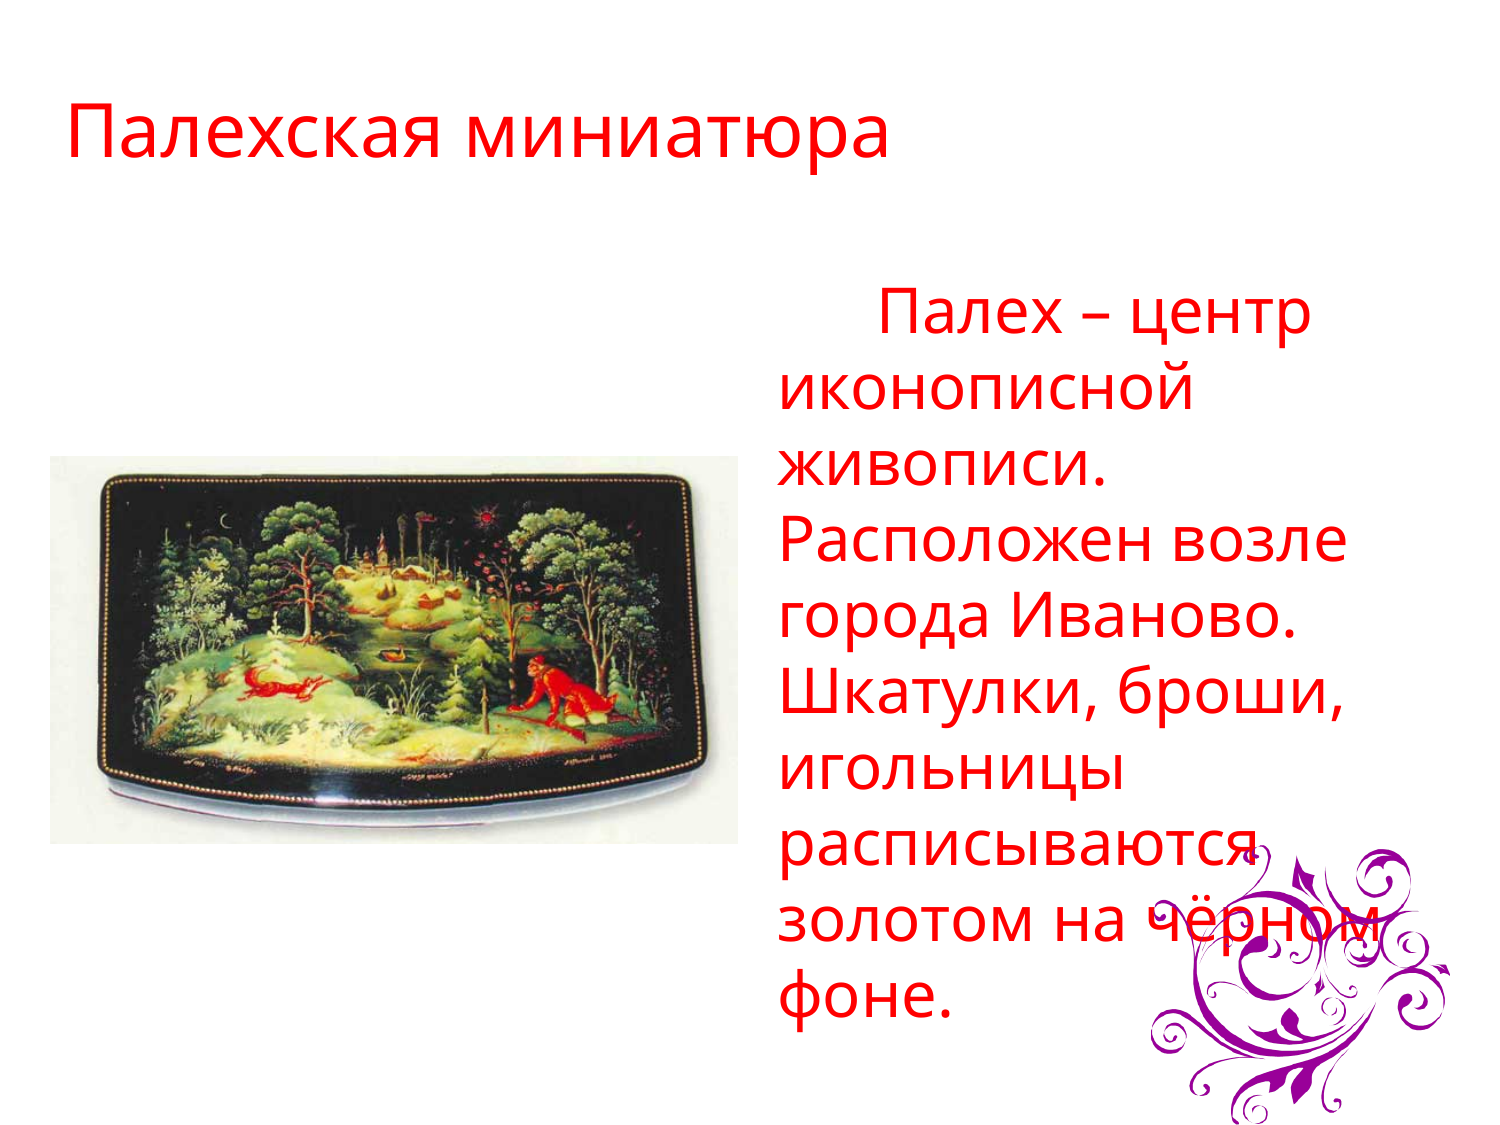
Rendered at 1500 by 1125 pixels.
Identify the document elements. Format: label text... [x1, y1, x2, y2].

list Палех – центр иконописной живописи. Расположен возле города Иваново. Шкатулки, броши, игольницы расписываются золотом на чёрном фоне. [762, 262, 1475, 1038]
picture [1151, 845, 1450, 1125]
title Палехская миниатюра [49, 75, 1475, 213]
picture [50, 456, 738, 844]
